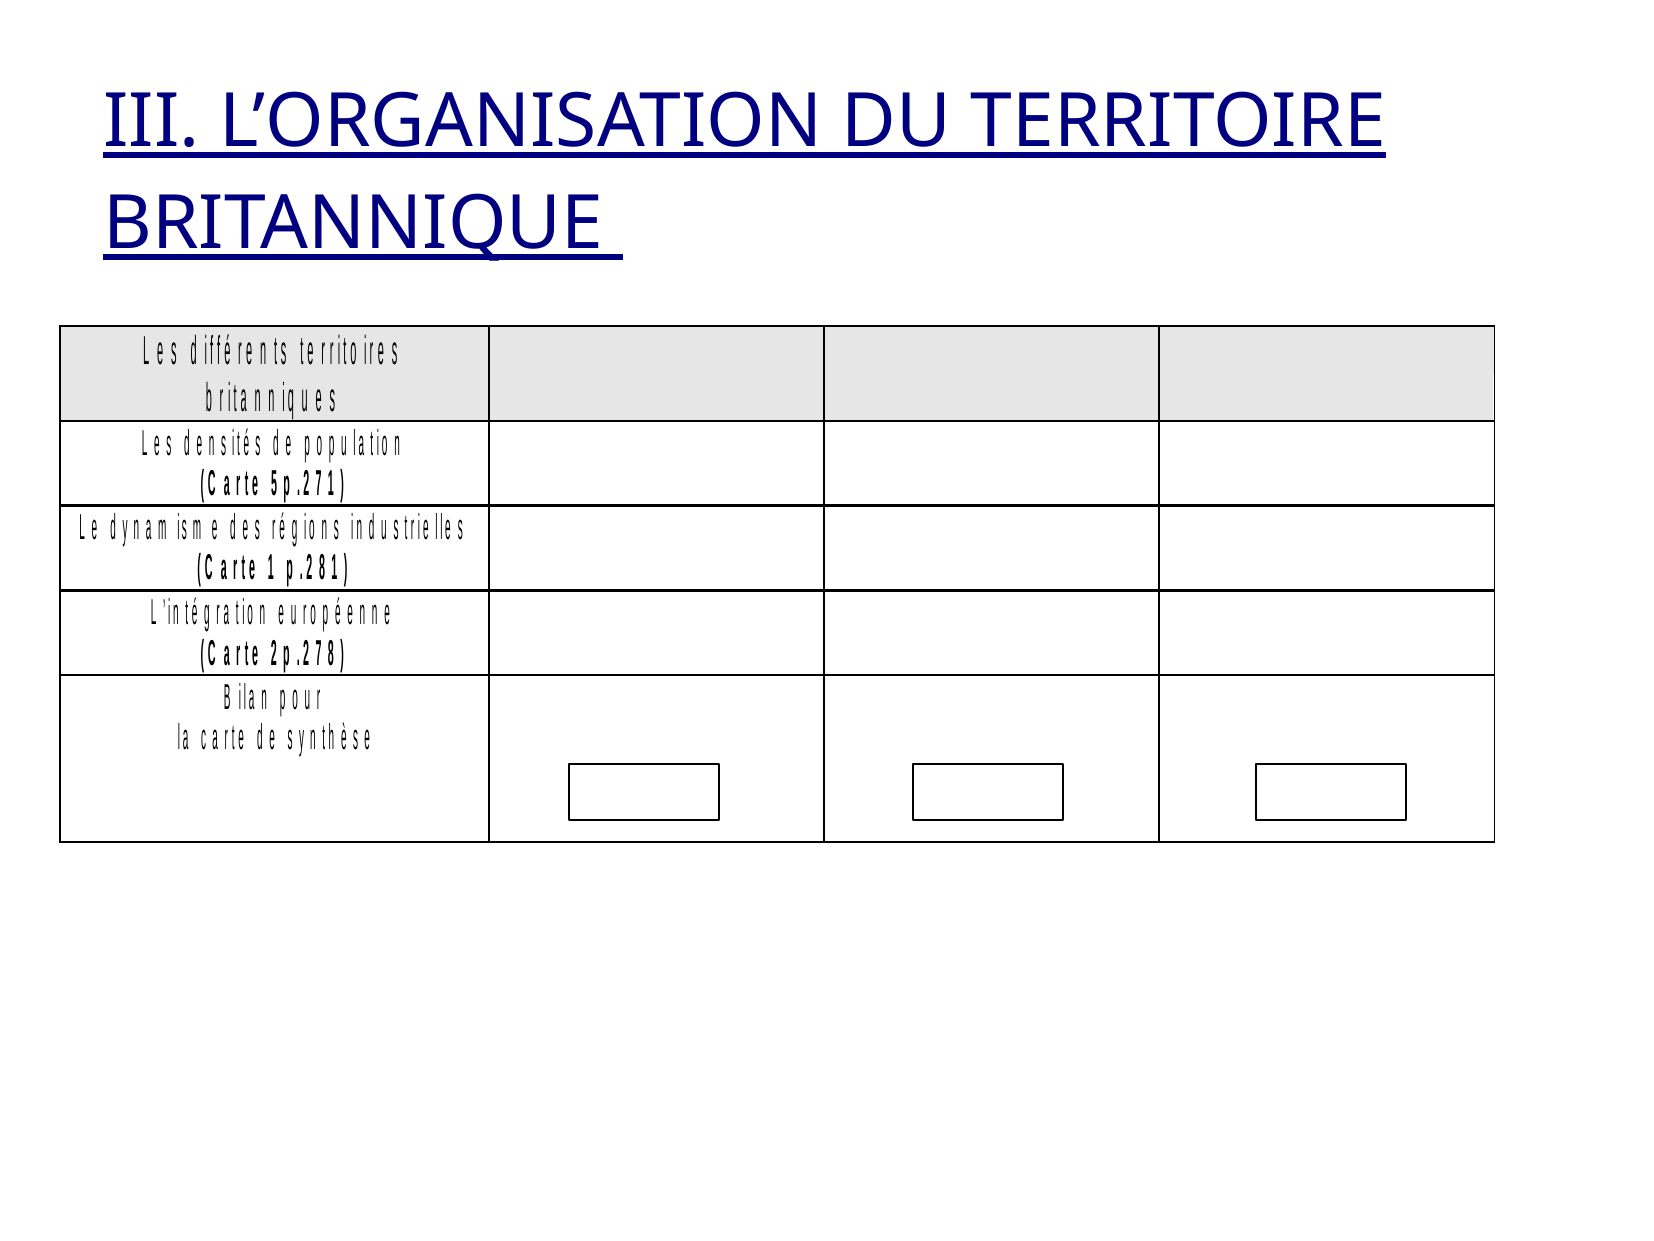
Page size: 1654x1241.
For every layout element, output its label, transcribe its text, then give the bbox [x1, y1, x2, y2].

picture [59, 324, 1506, 896]
text_box III. L’ORGANISATION DU TERRITOIRE BRITANNIQUE [88, 58, 1595, 283]
